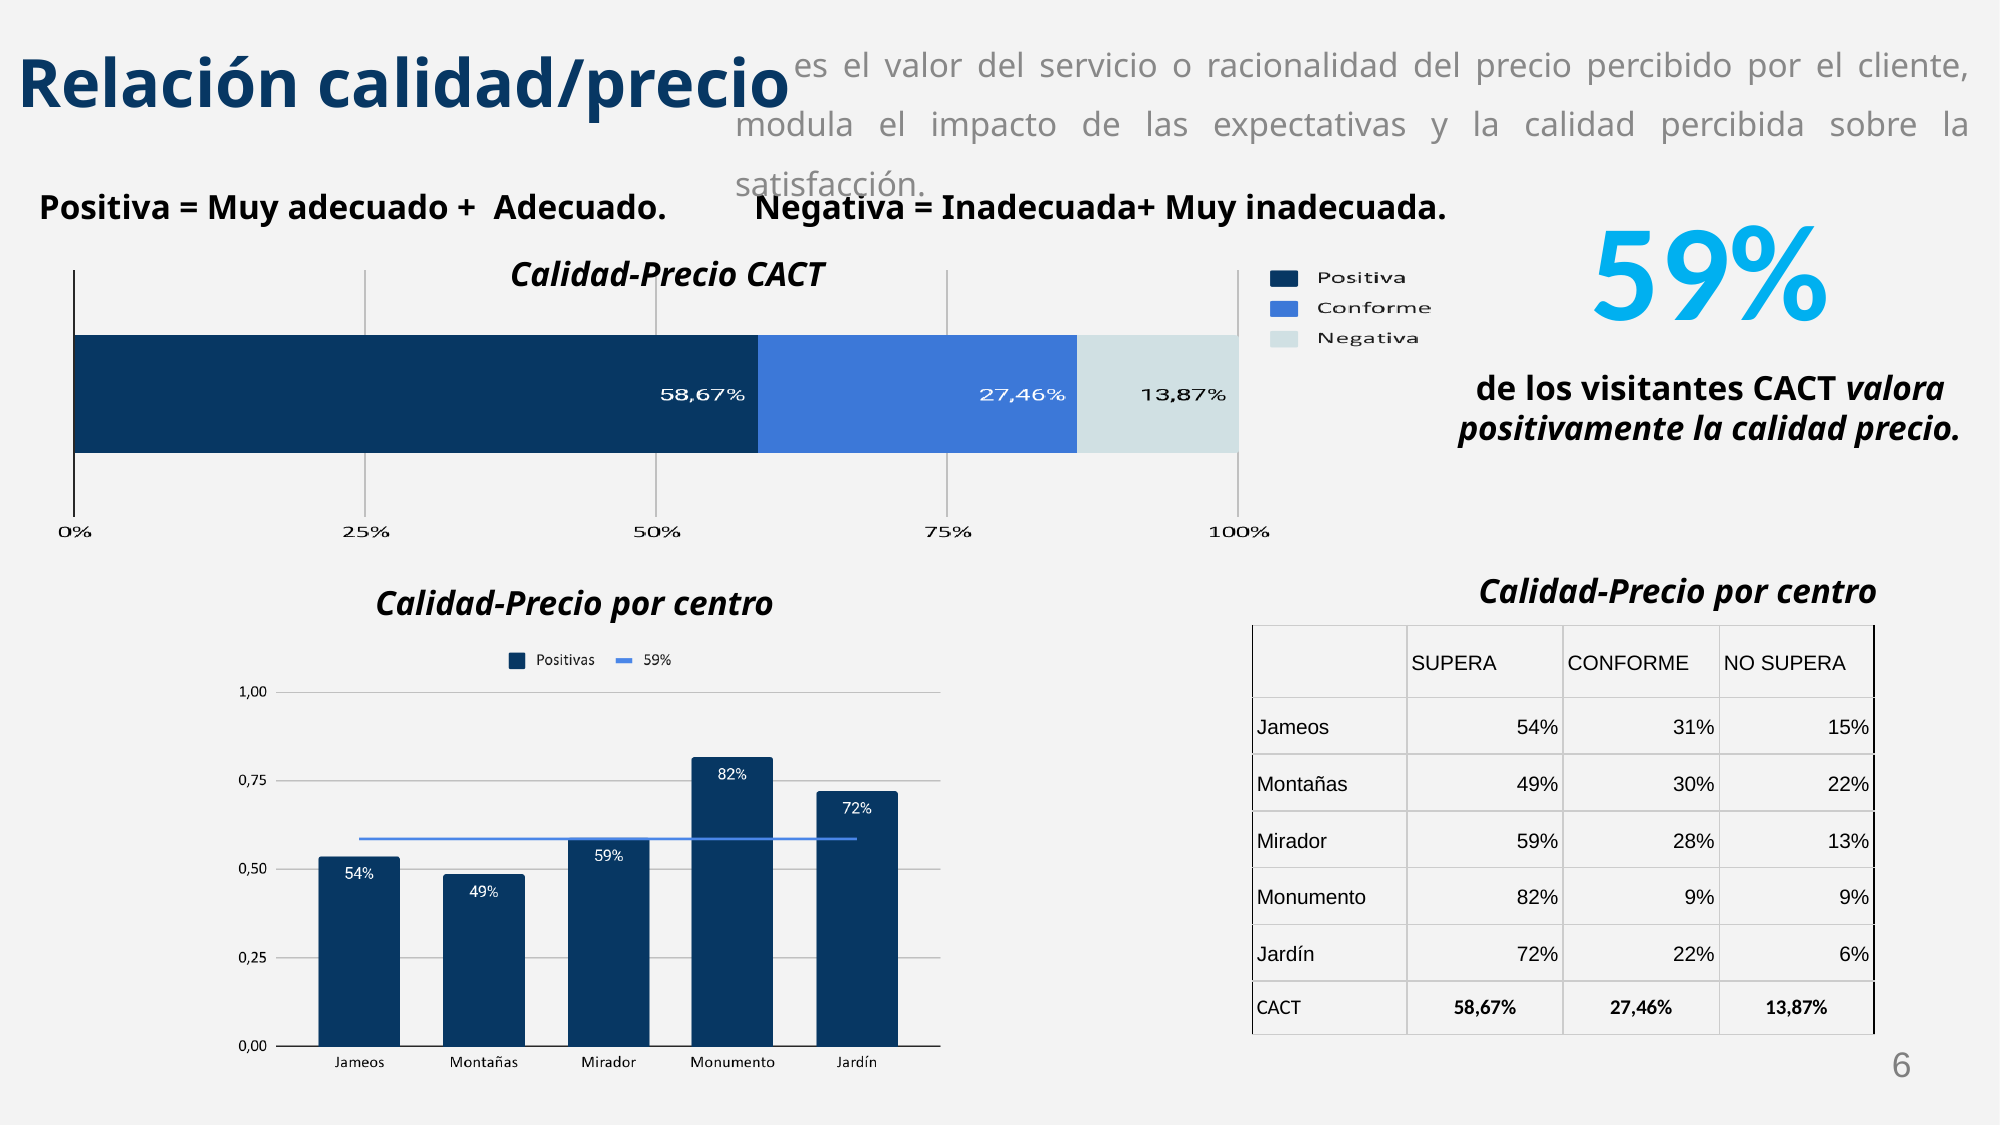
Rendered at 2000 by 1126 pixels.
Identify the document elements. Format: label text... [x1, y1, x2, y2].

table_cell 59% [1408, 812, 1562, 867]
picture [50, 255, 1458, 556]
text_box de los visitantes CACT valora positivamente la calidad precio. [1421, 360, 2000, 575]
table_cell 9% [1564, 868, 1719, 924]
table_cell 15% [1720, 698, 1873, 753]
text_box es el valor del servicio o racionalidad del precio percibido por el cliente, modula el impacto de las expectativas y la calidad percibida sobre la satisfacción. [706, 23, 2000, 271]
table_cell 30% [1564, 755, 1719, 810]
table_cell 72% [1408, 925, 1562, 980]
table_cell 9% [1720, 868, 1873, 924]
table_cell Mirador [1253, 812, 1406, 867]
text_box Relación calidad/precio [0, 0, 1874, 121]
table_cell 31% [1564, 698, 1719, 753]
text_box Calidad-Precio por centro [1449, 562, 1907, 619]
text_box Calidad-Precio por centro [346, 574, 804, 629]
text_box Positiva = Muy adecuado + Adecuado. Negativa = Inadecuada+ Muy inadecuada. [38, 164, 706, 248]
table_cell Jameos [1253, 698, 1406, 753]
table_cell 28% [1564, 812, 1719, 867]
table_cell Montañas [1253, 755, 1406, 810]
table_cell 13,87% [1720, 982, 1873, 1034]
table_cell CACT [1253, 982, 1406, 1034]
slide_number <number> [1462, 1033, 1930, 1094]
text_box 59% [1558, 271, 1863, 358]
table_cell 27,46% [1564, 982, 1719, 1034]
picture [215, 629, 964, 1094]
table_cell 22% [1720, 755, 1873, 810]
table_cell Monumento [1253, 868, 1406, 924]
table_cell 6% [1720, 925, 1873, 980]
text_box Calidad-Precio CACT [438, 246, 896, 302]
table_cell 13% [1720, 812, 1873, 867]
table_header SUPERA [1408, 626, 1562, 697]
table_cell 58,67% [1408, 982, 1562, 1034]
table_cell Jardín [1253, 925, 1406, 980]
table_header CONFORME [1564, 626, 1719, 697]
table_header [1253, 626, 1406, 697]
table_cell 54% [1408, 698, 1562, 753]
table_cell 82% [1408, 868, 1562, 924]
table_cell 49% [1408, 755, 1562, 810]
table_cell 22% [1564, 925, 1719, 980]
table_header NO SUPERA [1720, 626, 1873, 697]
